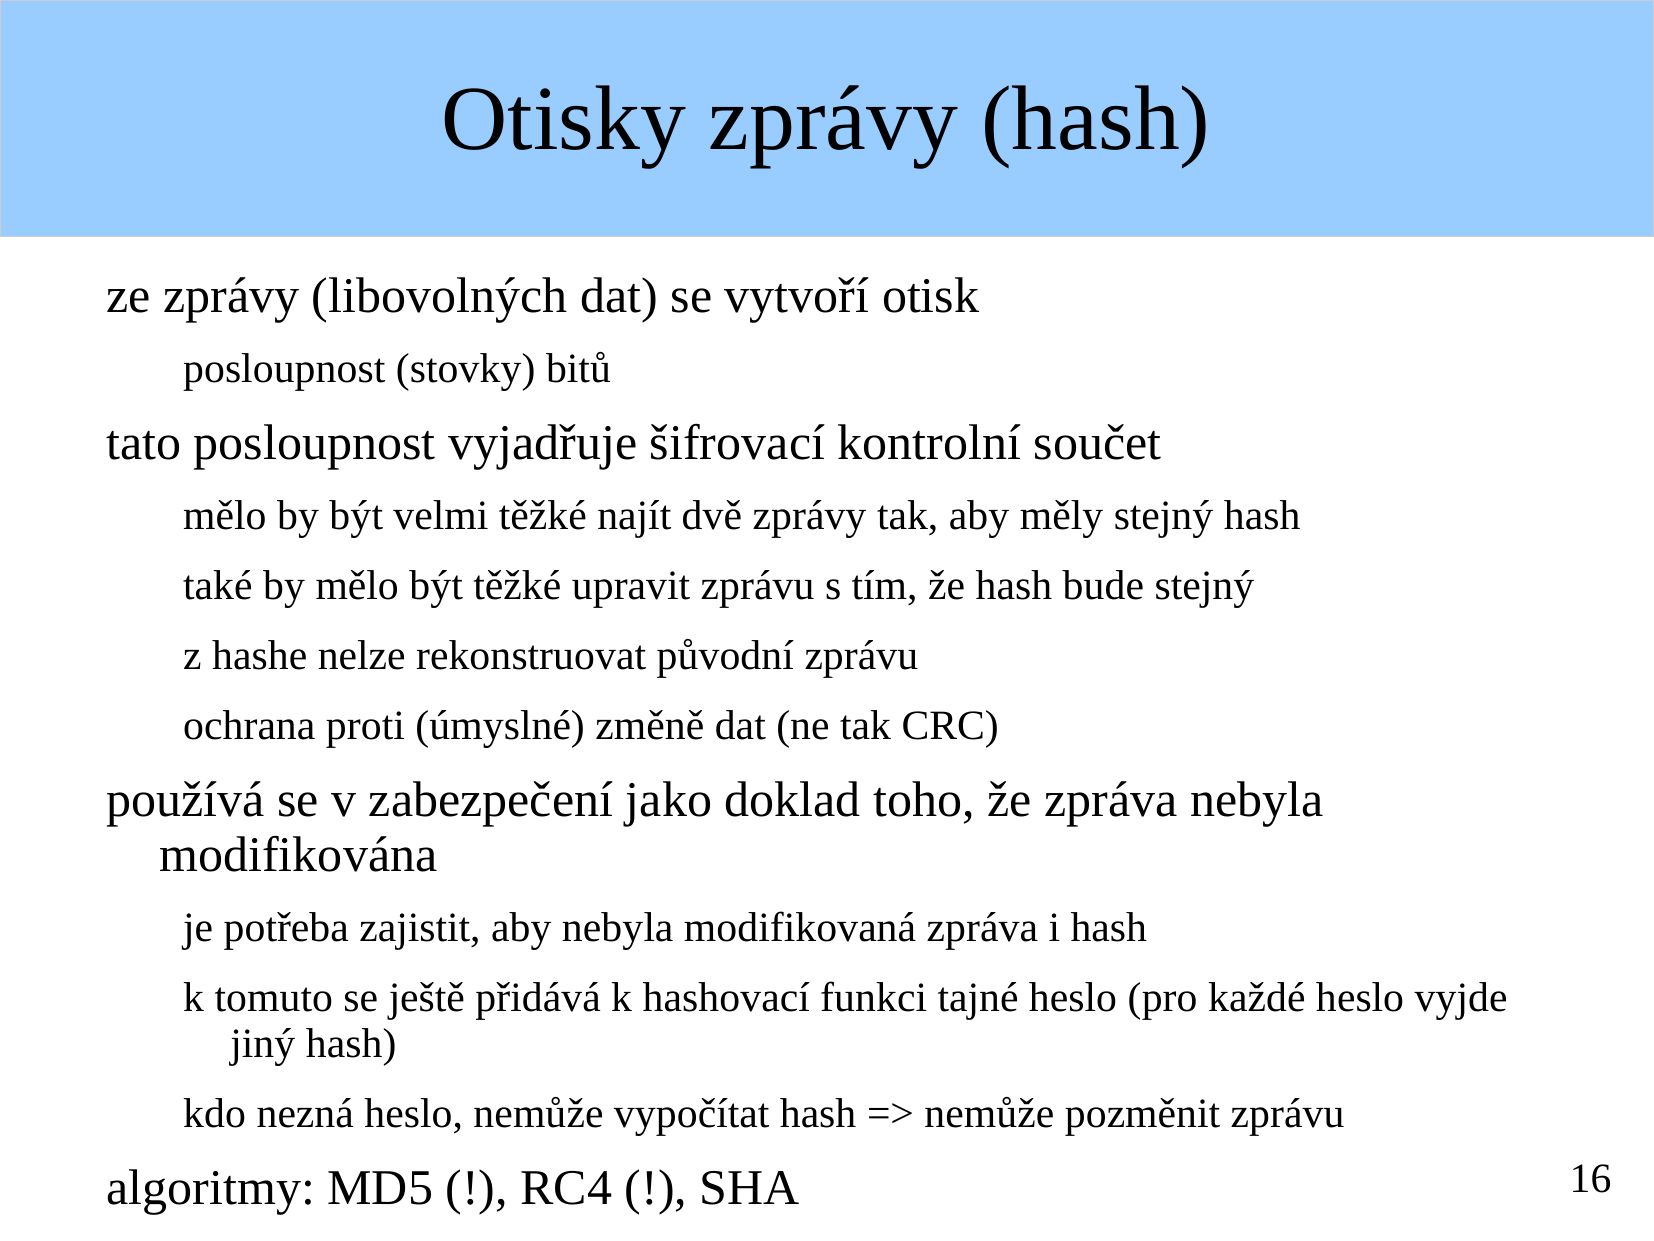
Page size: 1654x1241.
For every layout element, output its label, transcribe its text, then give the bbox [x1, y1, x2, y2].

list ze zprávy (libovolných dat) se vytvoří otisk posloupnost (stovky) bitů tato posloupnost vyjadřuje šifrovací kontrolní součet mělo by být velmi těžké najít dvě zprávy tak, aby měly stejný hash také by mělo být těžké upravit zprávu s tím, že hash bude stejný z hashe nelze rekonstruovat původní zprávu ochrana proti (úmyslné) změně dat (ne tak CRC) používá se v zabezpečení jako doklad toho, že zpráva nebyla modifikována je potřeba zajistit, aby nebyla modifikovaná zpráva i hash k tomuto se ještě přidává k hashovací funkci tajné heslo (pro každé heslo vyjde jiný hash) kdo nezná heslo, nemůže vypočítat hash => nemůže pozměnit zprávu algoritmy: MD5 (!), RC4 (!), SHA [88, 267, 1565, 1216]
title Otisky zprávy (hash) [0, 0, 1654, 237]
